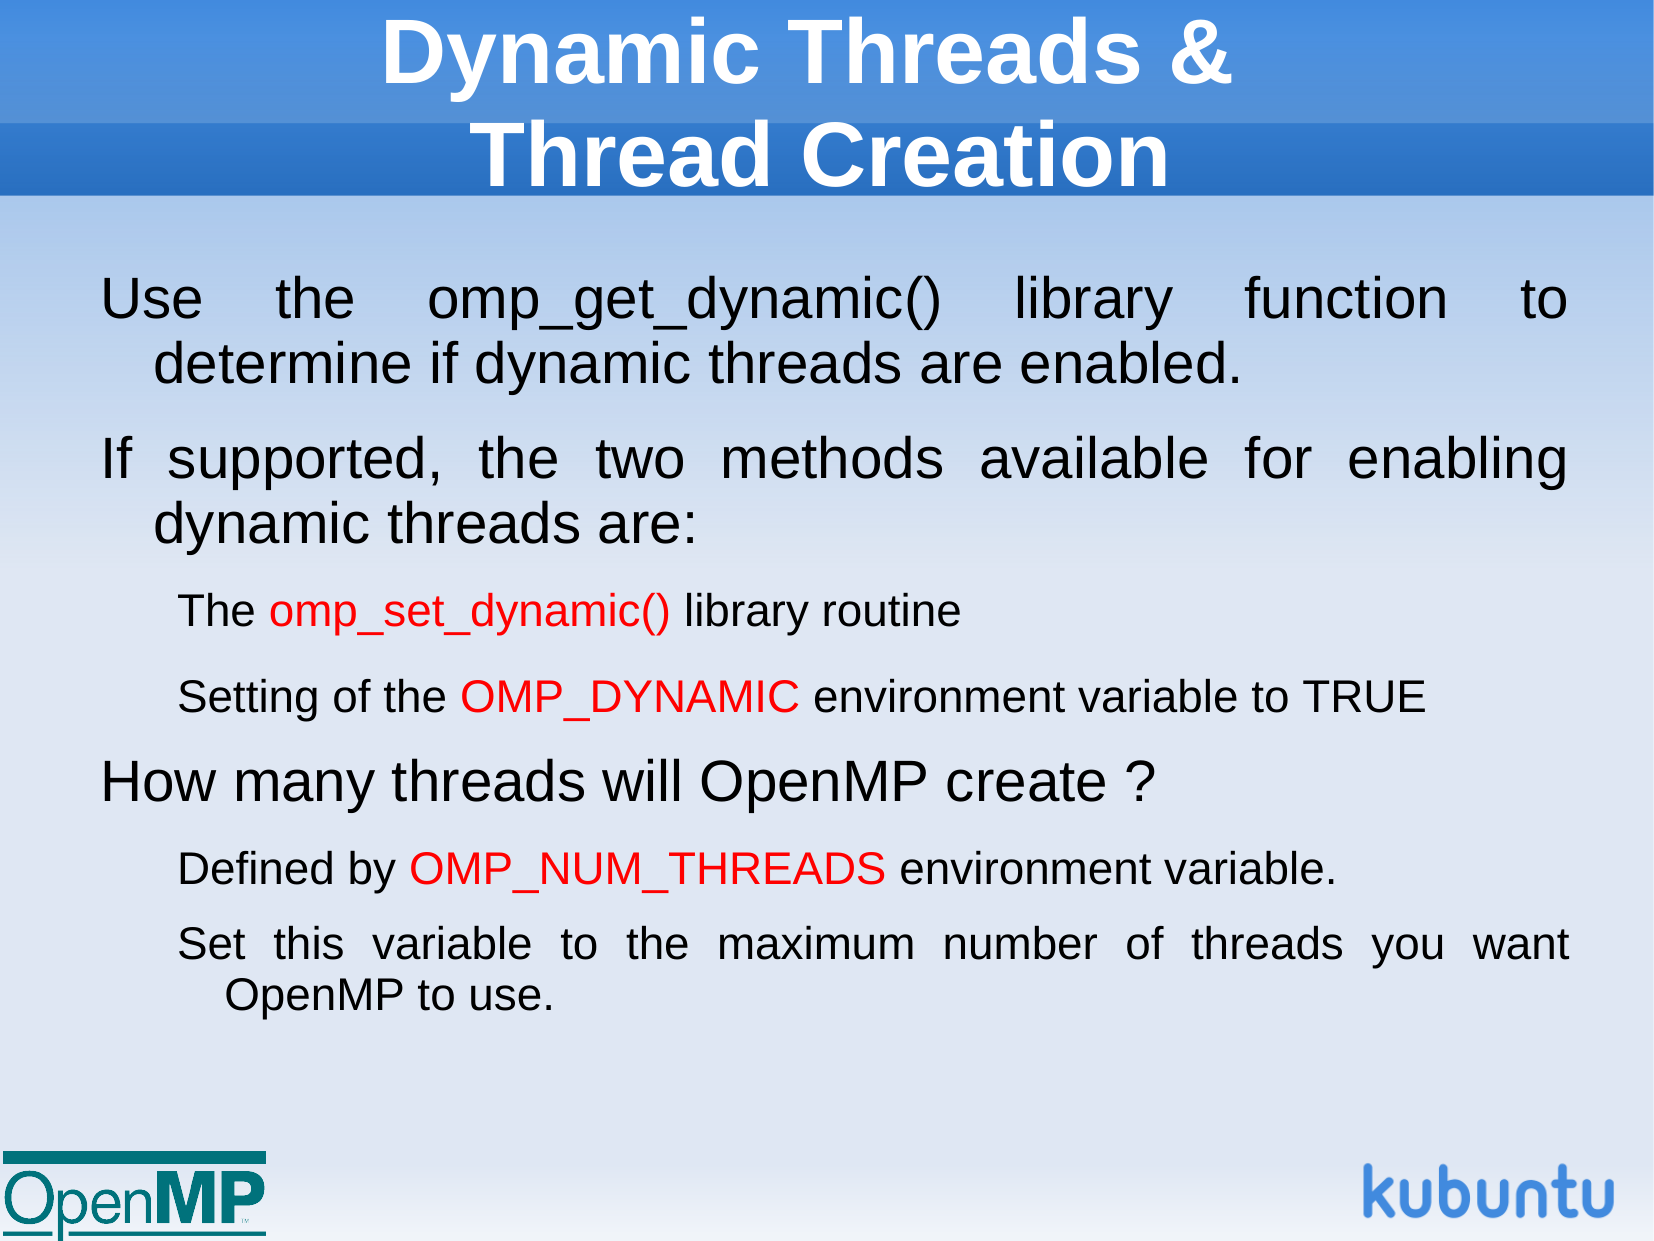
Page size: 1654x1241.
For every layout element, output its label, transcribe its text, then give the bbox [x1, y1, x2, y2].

title Dynamic Threads & Thread Creation [76, 0, 1565, 211]
list Use the omp_get_dynamic() library function to determine if dynamic threads are enabled. If supported, the two methods available for enabling dynamic threads are: The omp_set_dynamic() library routine Setting of the OMP_DYNAMIC environment variable to TRUE How many threads will OpenMP create ? Defined by OMP_NUM_THREADS environment variable. Set this variable to the maximum number of threads you want OpenMP to use. [82, 265, 1571, 1241]
picture [0, 0, 1654, 1241]
